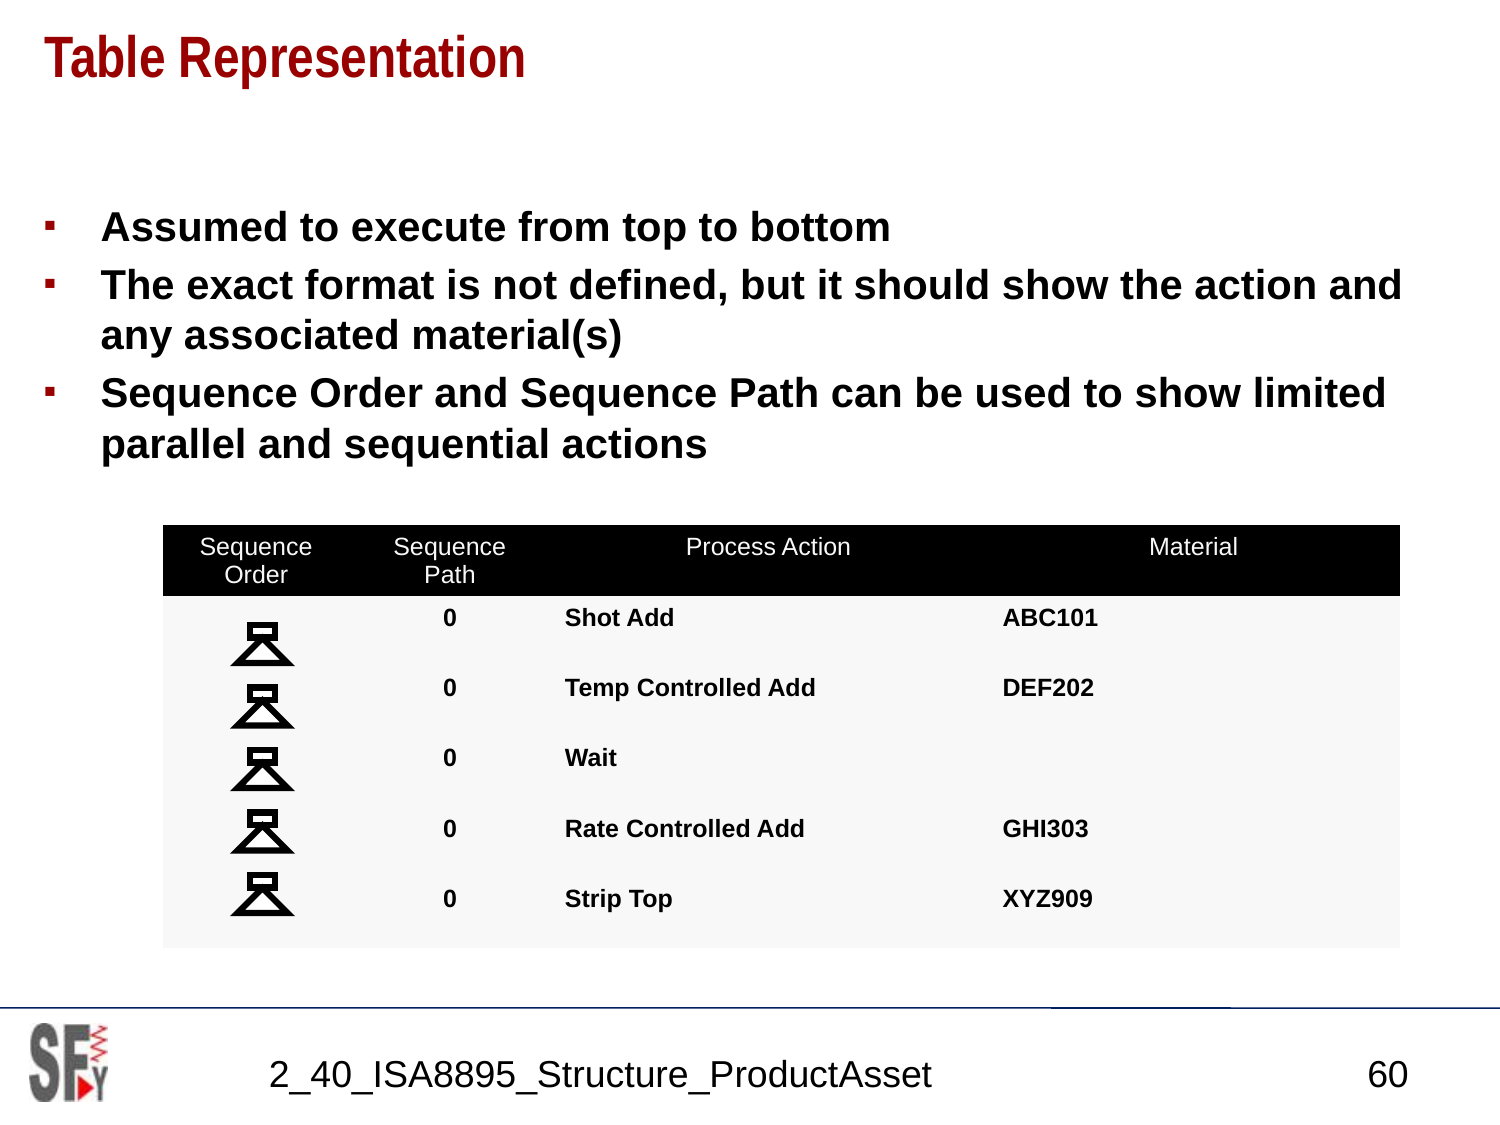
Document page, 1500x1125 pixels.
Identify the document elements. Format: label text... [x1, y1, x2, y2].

table_cell [163, 807, 350, 877]
list Assumed to execute from top to bottom The exact format is not defined, but it should show the action and any associated material(s) Sequence Order and Sequence Path can be used to show limited parallel and sequential actions [29, 184, 1471, 988]
table_header Sequence Order [163, 525, 350, 596]
table_cell DEF202 [987, 666, 1400, 737]
table_cell Temp Controlled Add [550, 666, 987, 737]
table_cell Wait [550, 737, 987, 807]
table_cell XYZ909 [987, 877, 1400, 948]
footer 2_40_ISA8895_Structure_ProductAsset [253, 1034, 1336, 1103]
table_header Sequence Path [350, 525, 550, 596]
table_header Process Action [550, 525, 987, 596]
text_box [237, 874, 288, 914]
table_cell 0 [350, 807, 550, 877]
table_cell ABC101 [987, 596, 1400, 666]
slide_number <numéro> [1352, 1034, 1490, 1103]
title Table Representation [29, 12, 1471, 138]
text_box [237, 812, 288, 851]
table_cell Rate Controlled Add [550, 807, 987, 877]
table_cell GHI303 [987, 807, 1400, 877]
picture [29, 1023, 108, 1102]
table_cell 0 [350, 666, 550, 737]
table_cell [163, 877, 350, 948]
table_cell Strip Top [550, 877, 987, 948]
table_cell [987, 737, 1400, 807]
table_cell [163, 596, 350, 666]
text_box [237, 687, 288, 726]
table_cell Shot Add [550, 596, 987, 666]
table_cell 0 [350, 737, 550, 807]
table_cell 0 [350, 877, 550, 948]
table_cell 0 [350, 596, 550, 666]
text_box [237, 749, 288, 789]
text_box [237, 624, 288, 664]
table_cell [163, 666, 350, 737]
table_cell [163, 737, 350, 807]
table_header Material [987, 525, 1400, 596]
